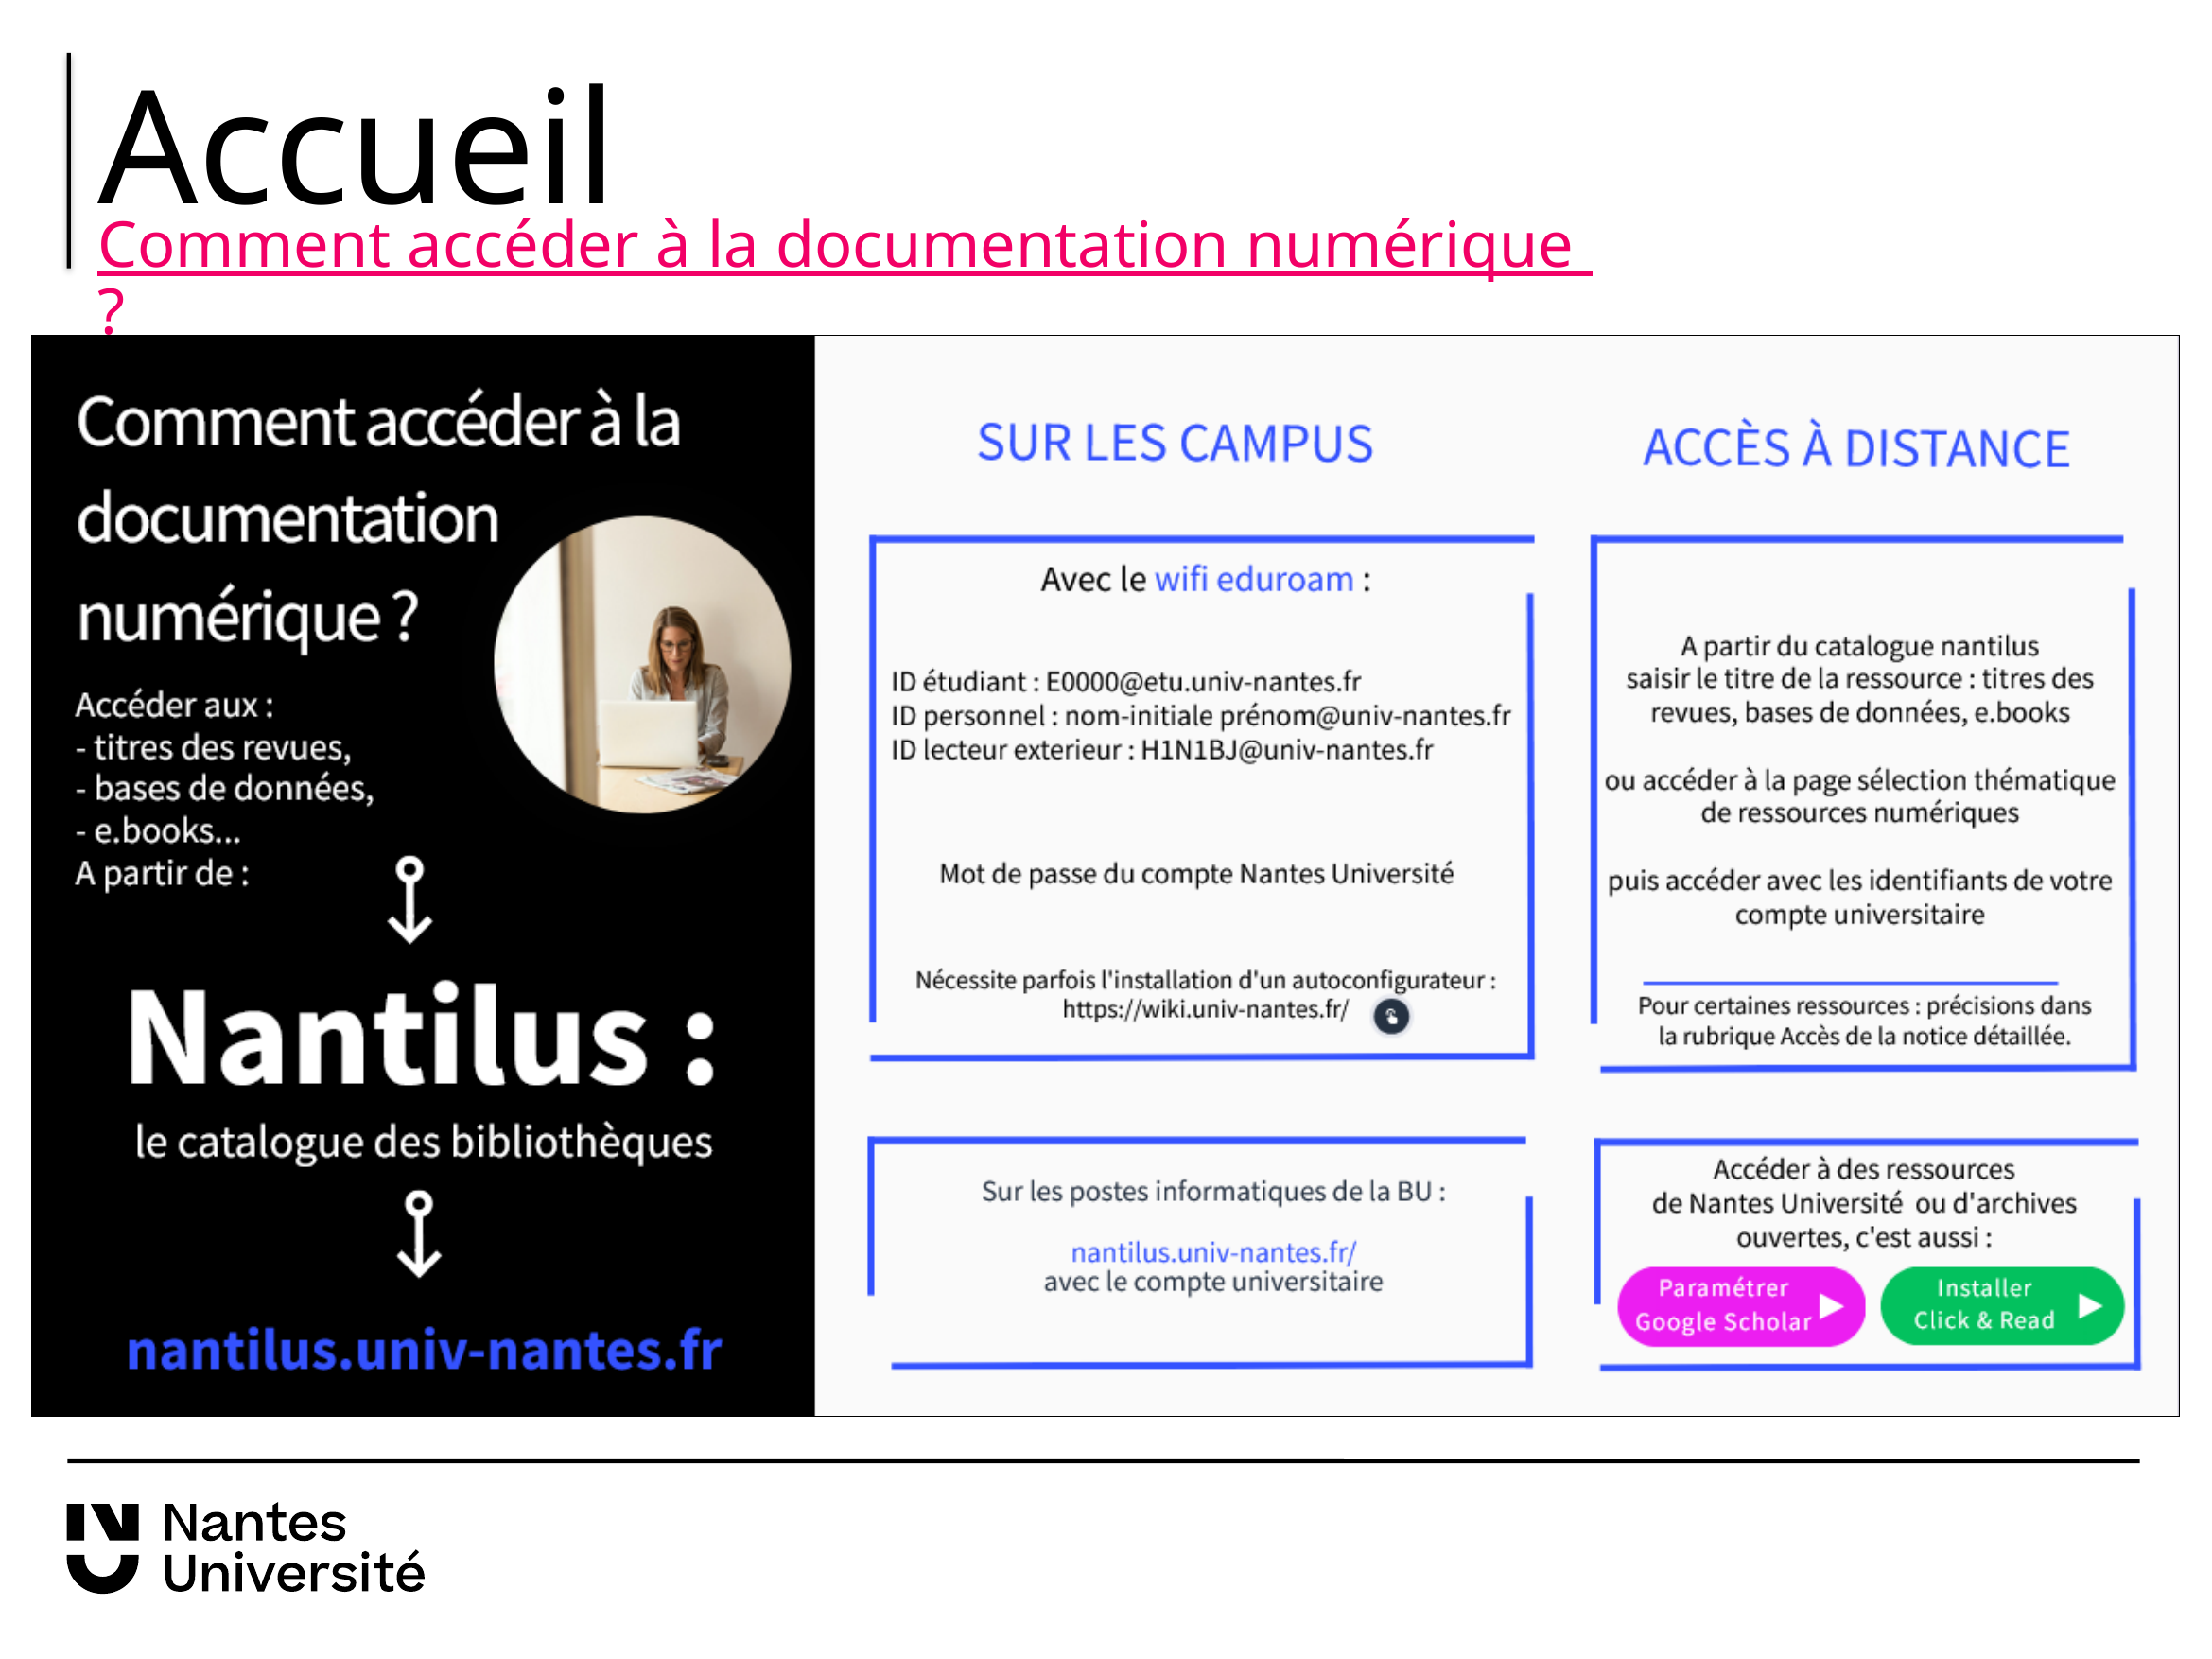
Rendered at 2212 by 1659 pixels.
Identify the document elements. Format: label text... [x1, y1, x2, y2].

picture [31, 335, 2180, 1417]
text_box Accueil [83, 27, 2011, 280]
text_box Comment accéder à la documentation numérique ? [83, 195, 1622, 289]
